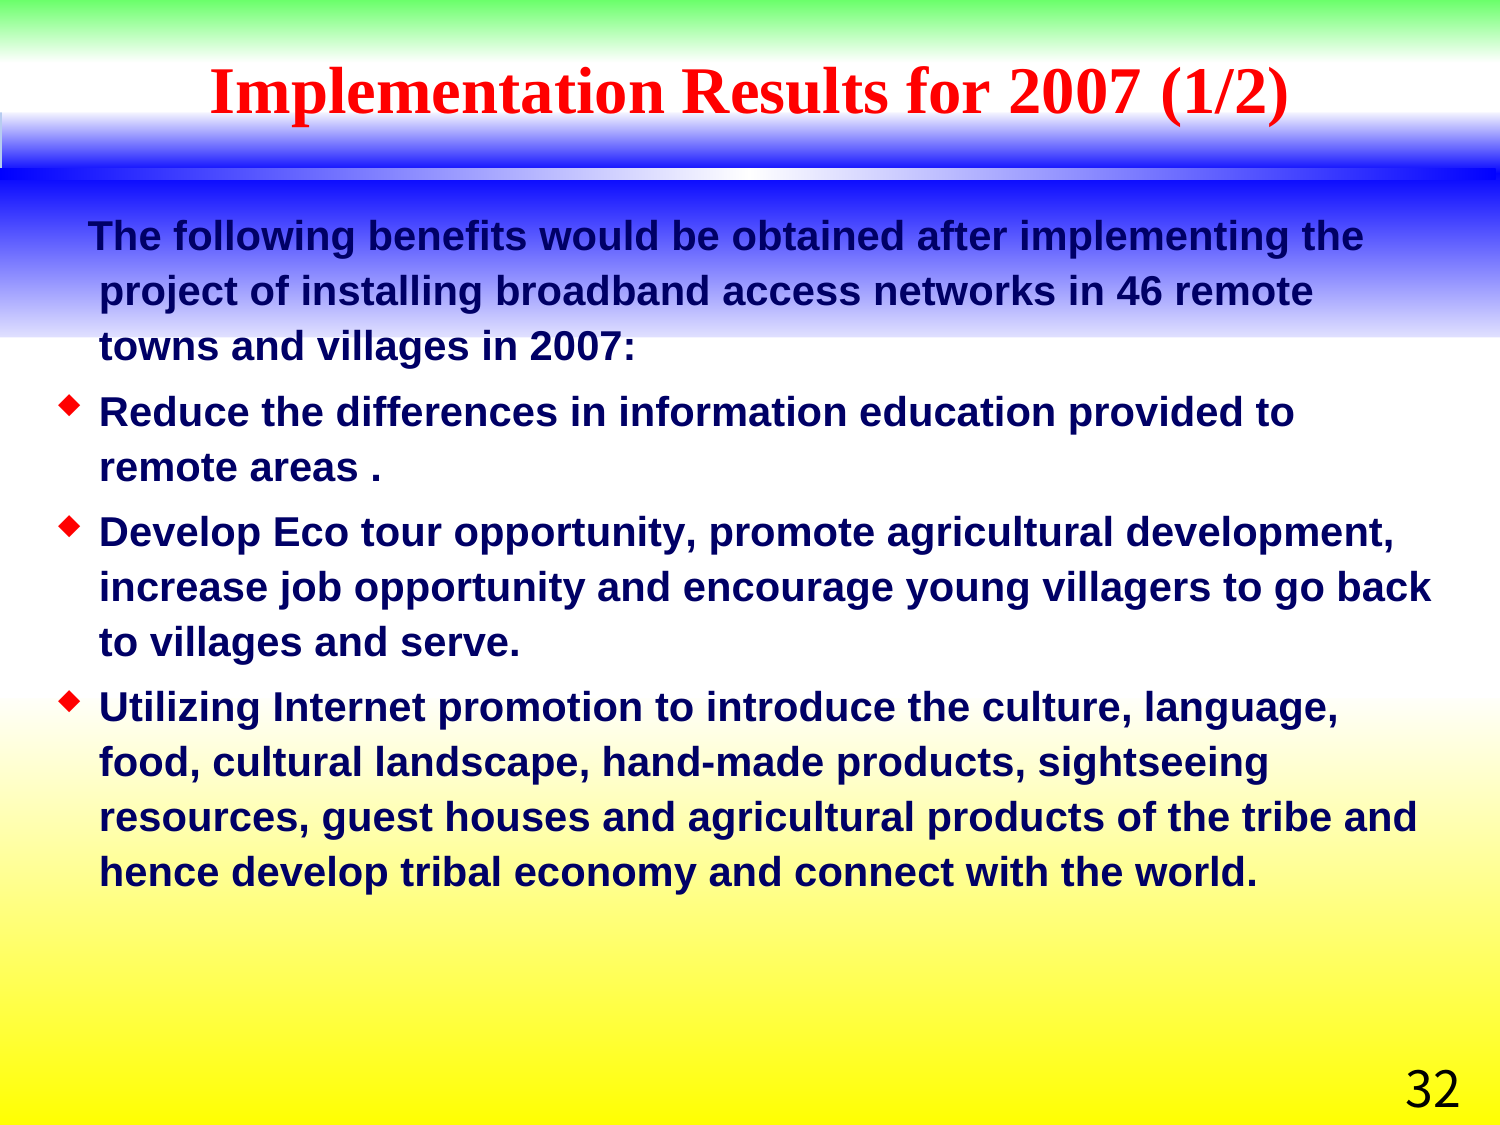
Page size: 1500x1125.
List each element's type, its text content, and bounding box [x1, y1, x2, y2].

title Implementation Results for 2007 (1/2) [0, 0, 1500, 173]
list The following benefits would be obtained after implementing the project of installing broadband access networks in 46 remote towns and villages in 2007: Reduce the differences in information education provided to remote areas . Develop Eco tour opportunity, promote agricultural development, increase job opportunity and encourage young villagers to go back to villages and serve. Utilizing Internet promotion to introduce the culture, language, food, cultural landscape, hand-made products, sightseeing resources, guest houses and agricultural products of the tribe and hence develop tribal economy and connect with the world. [41, 196, 1459, 1000]
